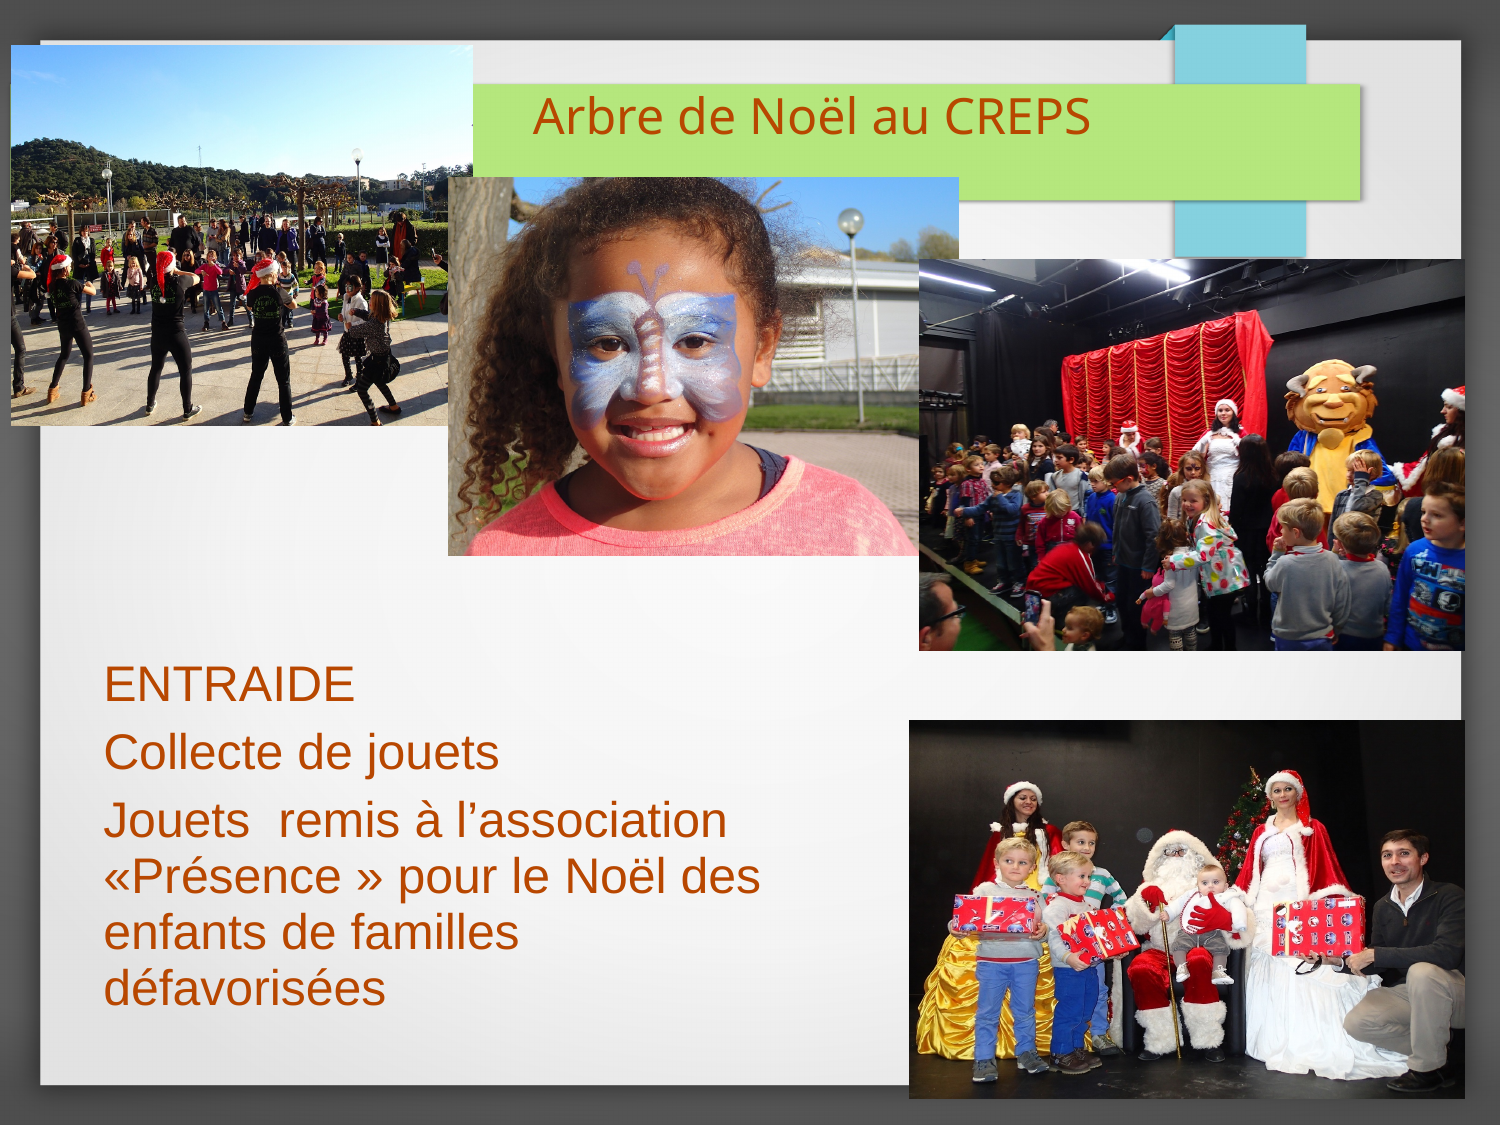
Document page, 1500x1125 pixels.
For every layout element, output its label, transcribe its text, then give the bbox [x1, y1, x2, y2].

picture [0, 0, 1500, 1125]
text_box ENTRAIDE Collecte de jouets Jouets remis à l’association «Présence » pour le Noël des enfants de familles défavorisées [88, 649, 827, 1034]
title Arbre de Noël au CREPS [0, 0, 1335, 154]
